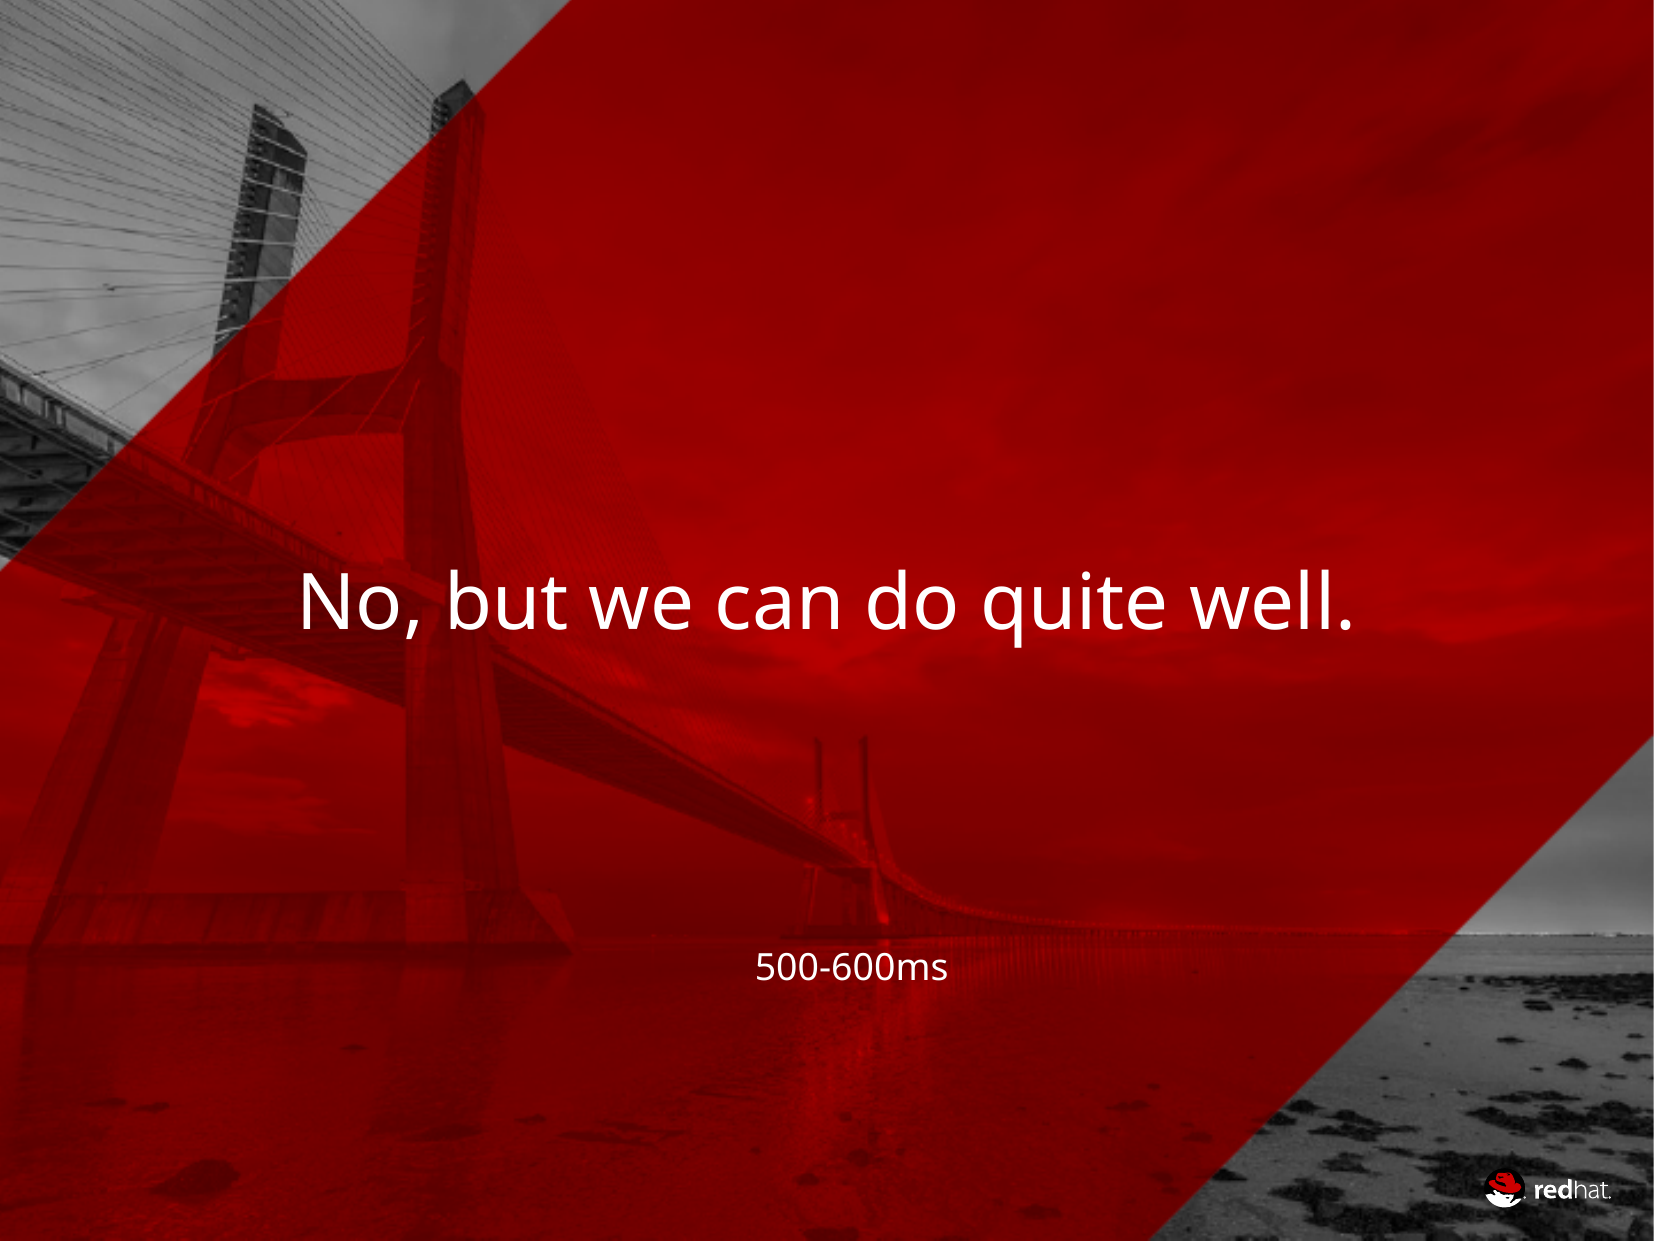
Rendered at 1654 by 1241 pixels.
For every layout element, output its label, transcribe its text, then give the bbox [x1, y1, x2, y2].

text_box 500-600ms [740, 933, 981, 1040]
picture [0, 0, 1654, 1241]
title No, but we can do quite well. [124, 496, 1530, 703]
